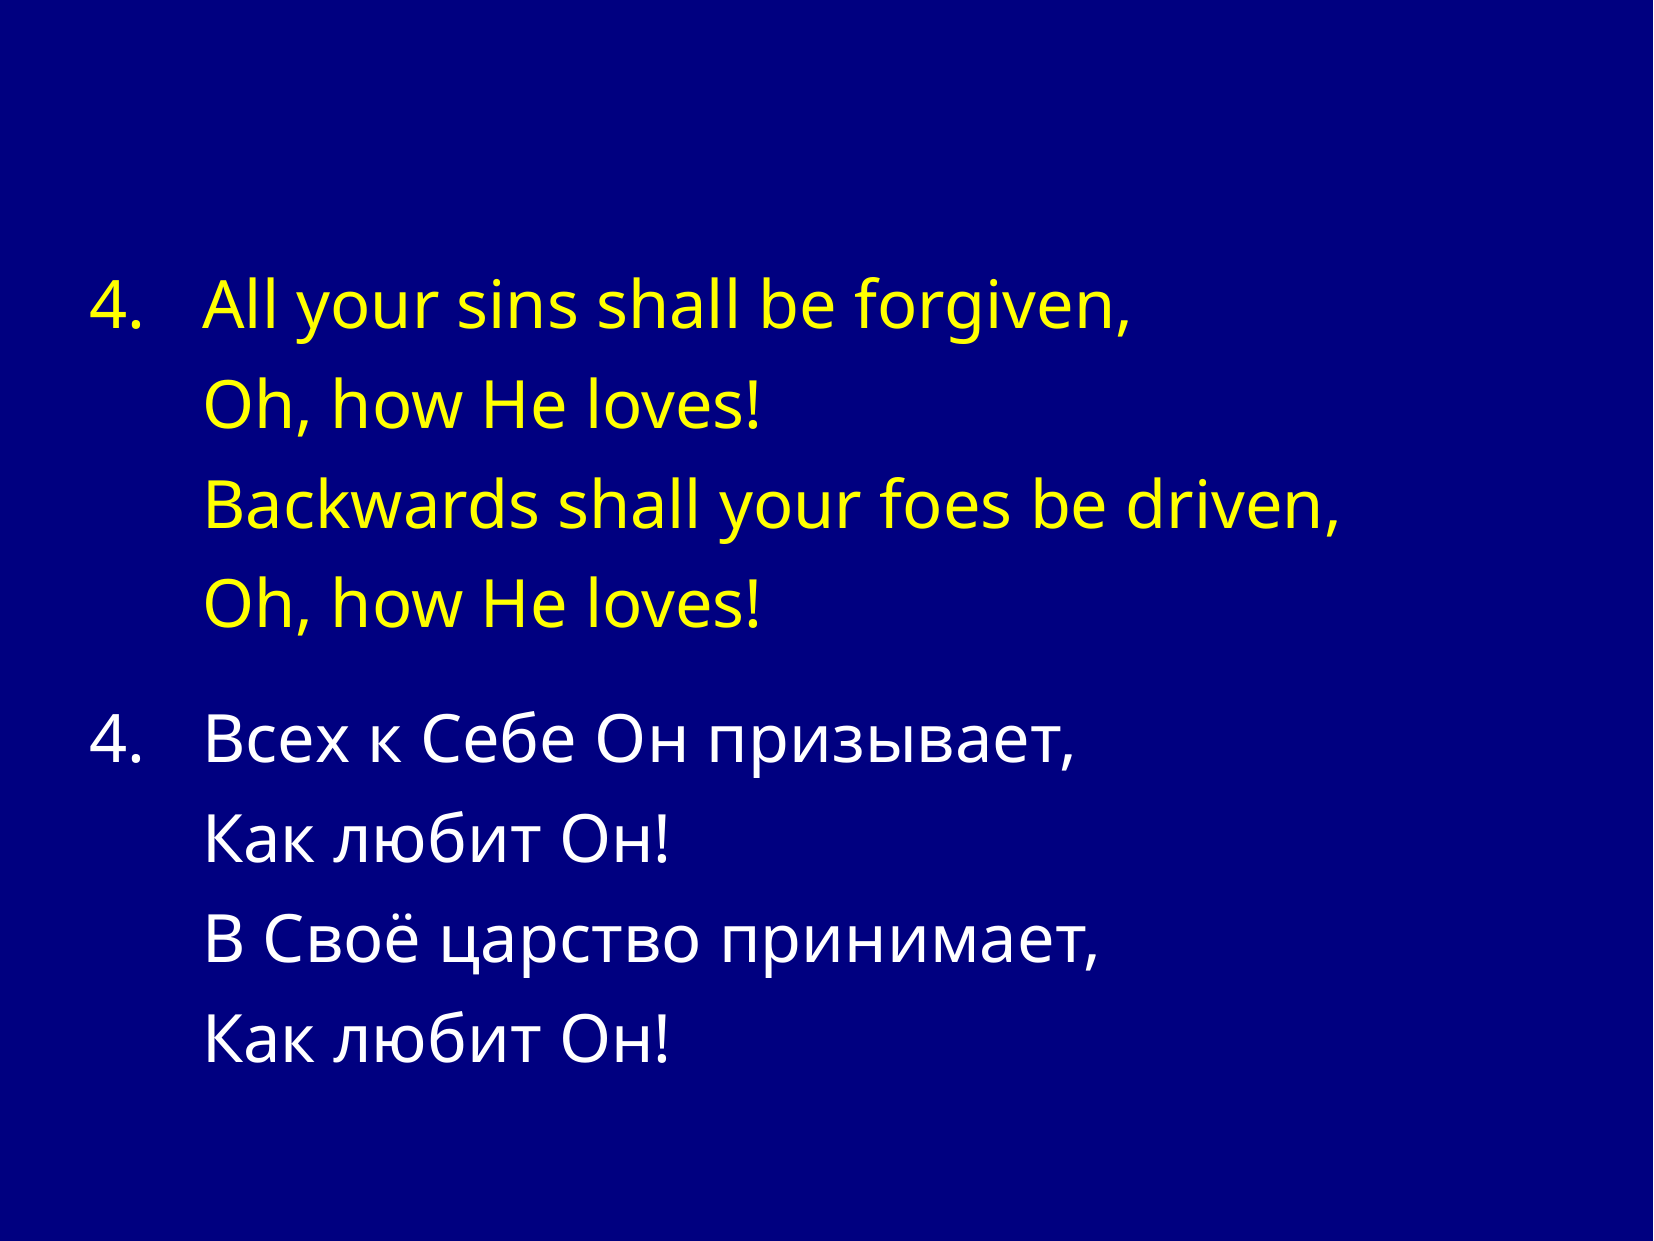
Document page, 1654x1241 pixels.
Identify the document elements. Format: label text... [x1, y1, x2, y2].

text_box 4. Всех к Себе Он призывает, Как любит Он! В Своё царство принимает, Как любит Он! [75, 675, 1576, 1163]
text_box 4. All your sins shall be forgiven, Oh, how He loves! Backwards shall your foes be driven, Oh, how He loves! [75, 150, 1576, 638]
